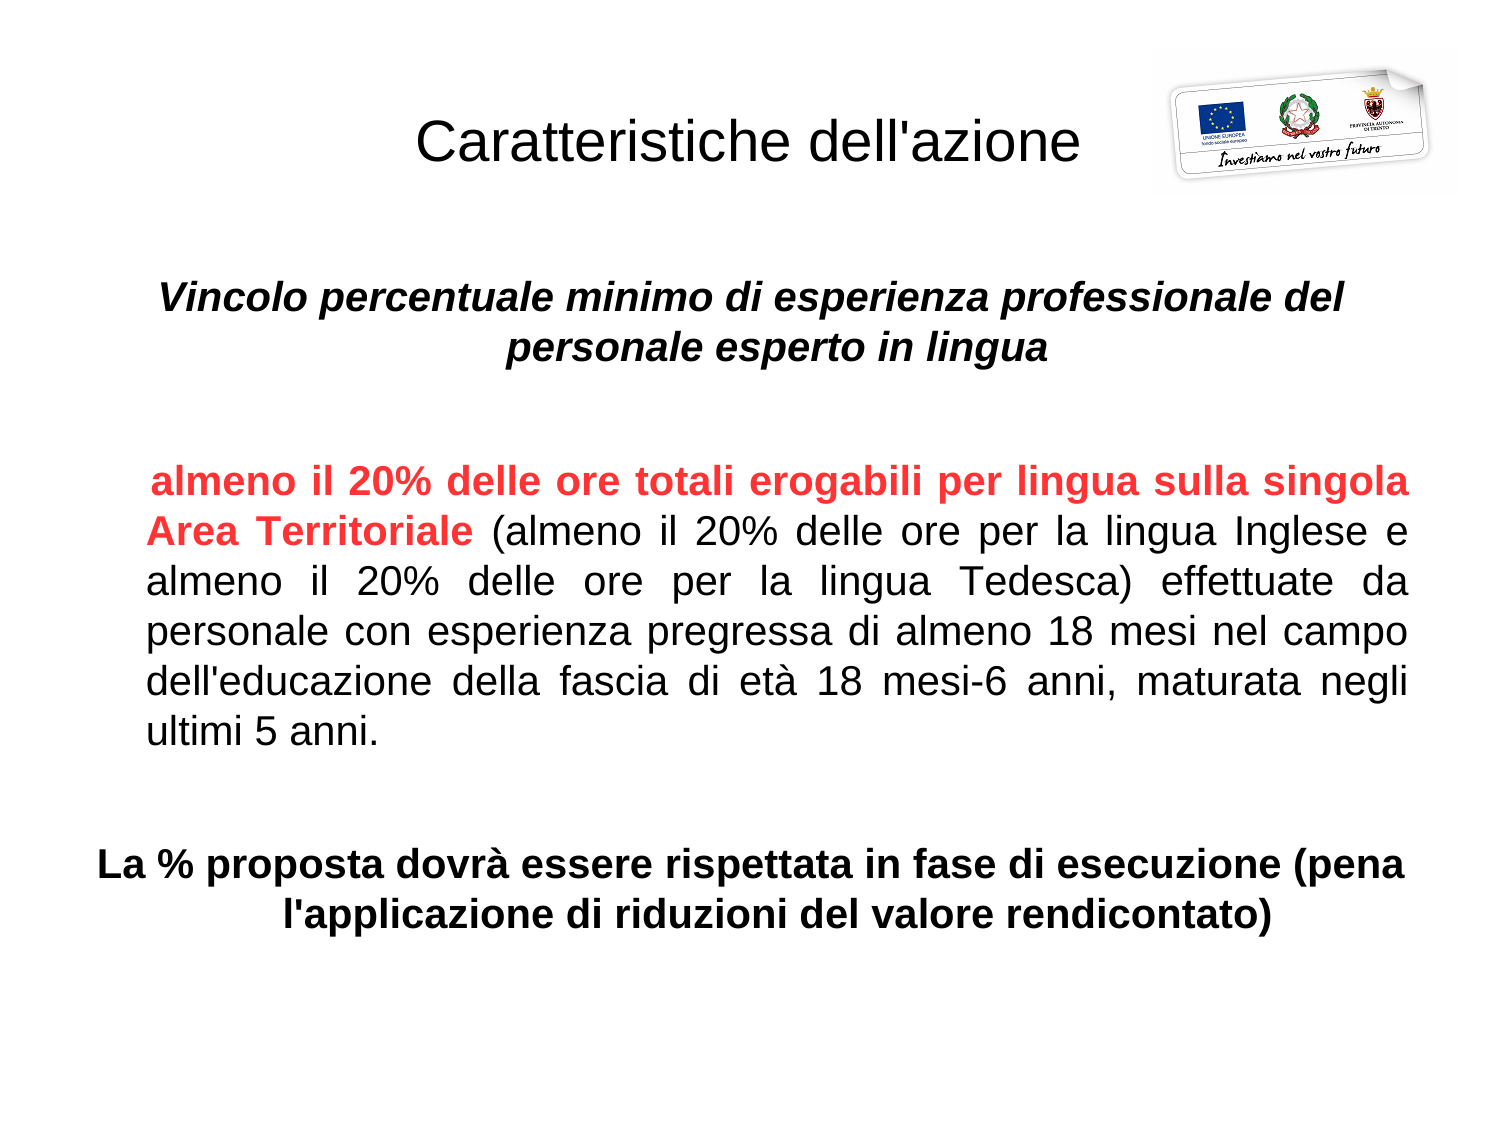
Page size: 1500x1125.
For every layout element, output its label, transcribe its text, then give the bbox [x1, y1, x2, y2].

picture [1151, 48, 1459, 196]
list Vincolo percentuale minimo di esperienza professionale del personale esperto in lingua almeno il 20% delle ore totali erogabili per lingua sulla singola Area Territoriale (almeno il 20% delle ore per la lingua Inglese e almeno il 20% delle ore per la lingua Tedesca) effettuate da personale con esperienza pregressa di almeno 18 mesi nel campo dell'educazione della fascia di età 18 mesi-6 anni, maturata negli ultimi 5 anni. La % proposta dovrà essere rispettata in fase di esecuzione (pena l'applicazione di riduzioni del valore rendicontato) [74, 262, 1425, 1109]
title Caratteristiche dell'azione [74, 45, 1425, 232]
